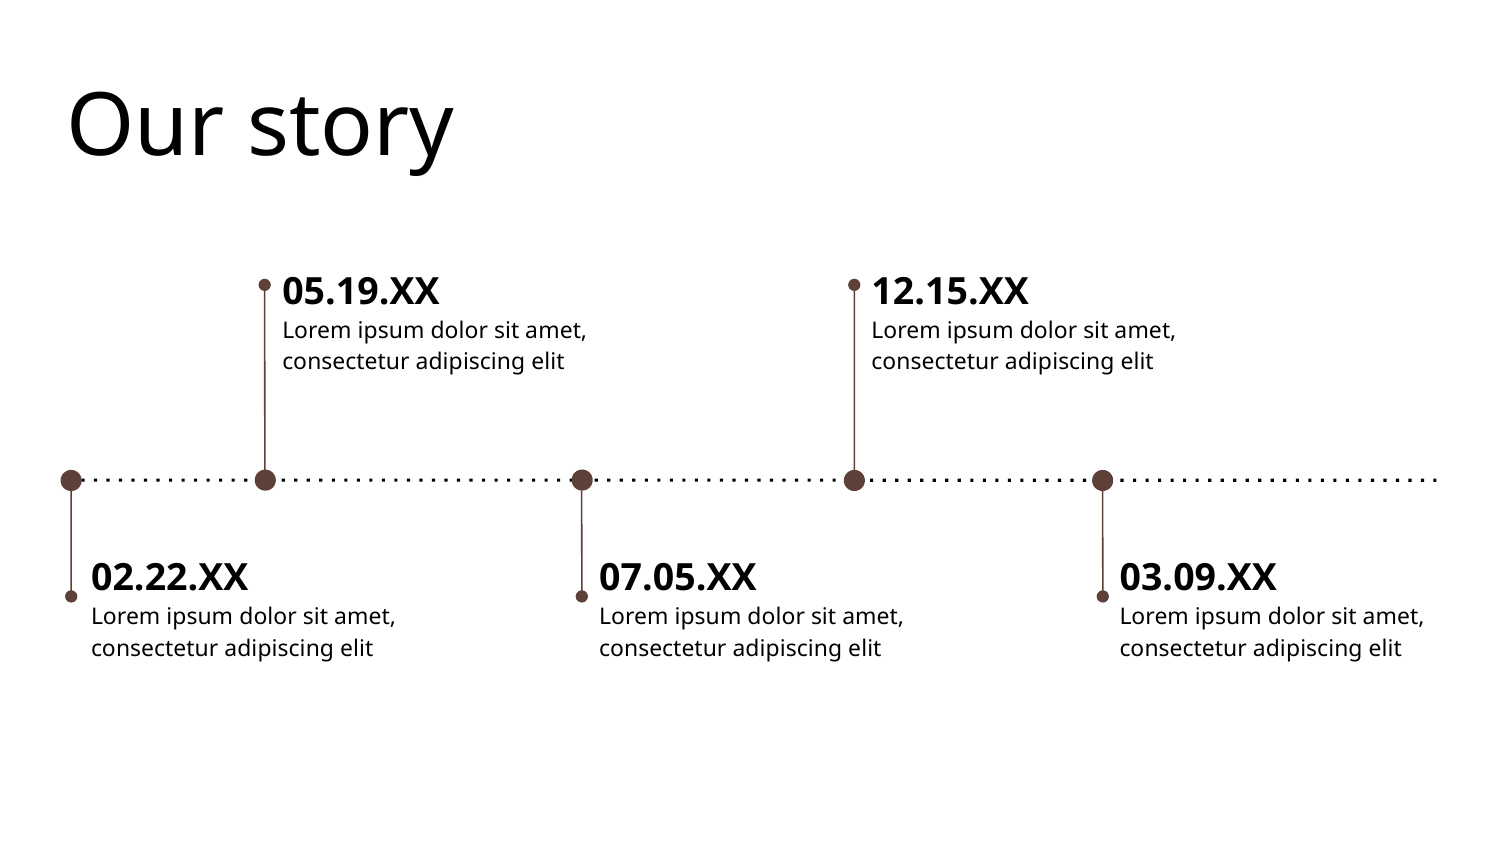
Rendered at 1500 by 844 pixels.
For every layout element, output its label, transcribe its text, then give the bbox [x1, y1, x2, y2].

text_box [1092, 469, 1114, 491]
text_box [254, 469, 276, 491]
list 05.19.XX Lorem ipsum dolor sit amet, consectetur adipiscing elit [267, 244, 624, 425]
list 02.22.XX Lorem ipsum dolor sit amet, consectetur adipiscing elit [76, 531, 433, 730]
text_box [571, 469, 593, 491]
text_box [60, 469, 82, 491]
text_box [843, 470, 865, 492]
list 12.15.XX Lorem ipsum dolor sit amet, consectetur adipiscing elit [856, 244, 1213, 426]
title Our story [51, 51, 1449, 189]
list 07.05.XX Lorem ipsum dolor sit amet, consectetur adipiscing elit [584, 531, 941, 730]
list 03.09.XX Lorem ipsum dolor sit amet, consectetur adipiscing elit [1104, 531, 1462, 730]
